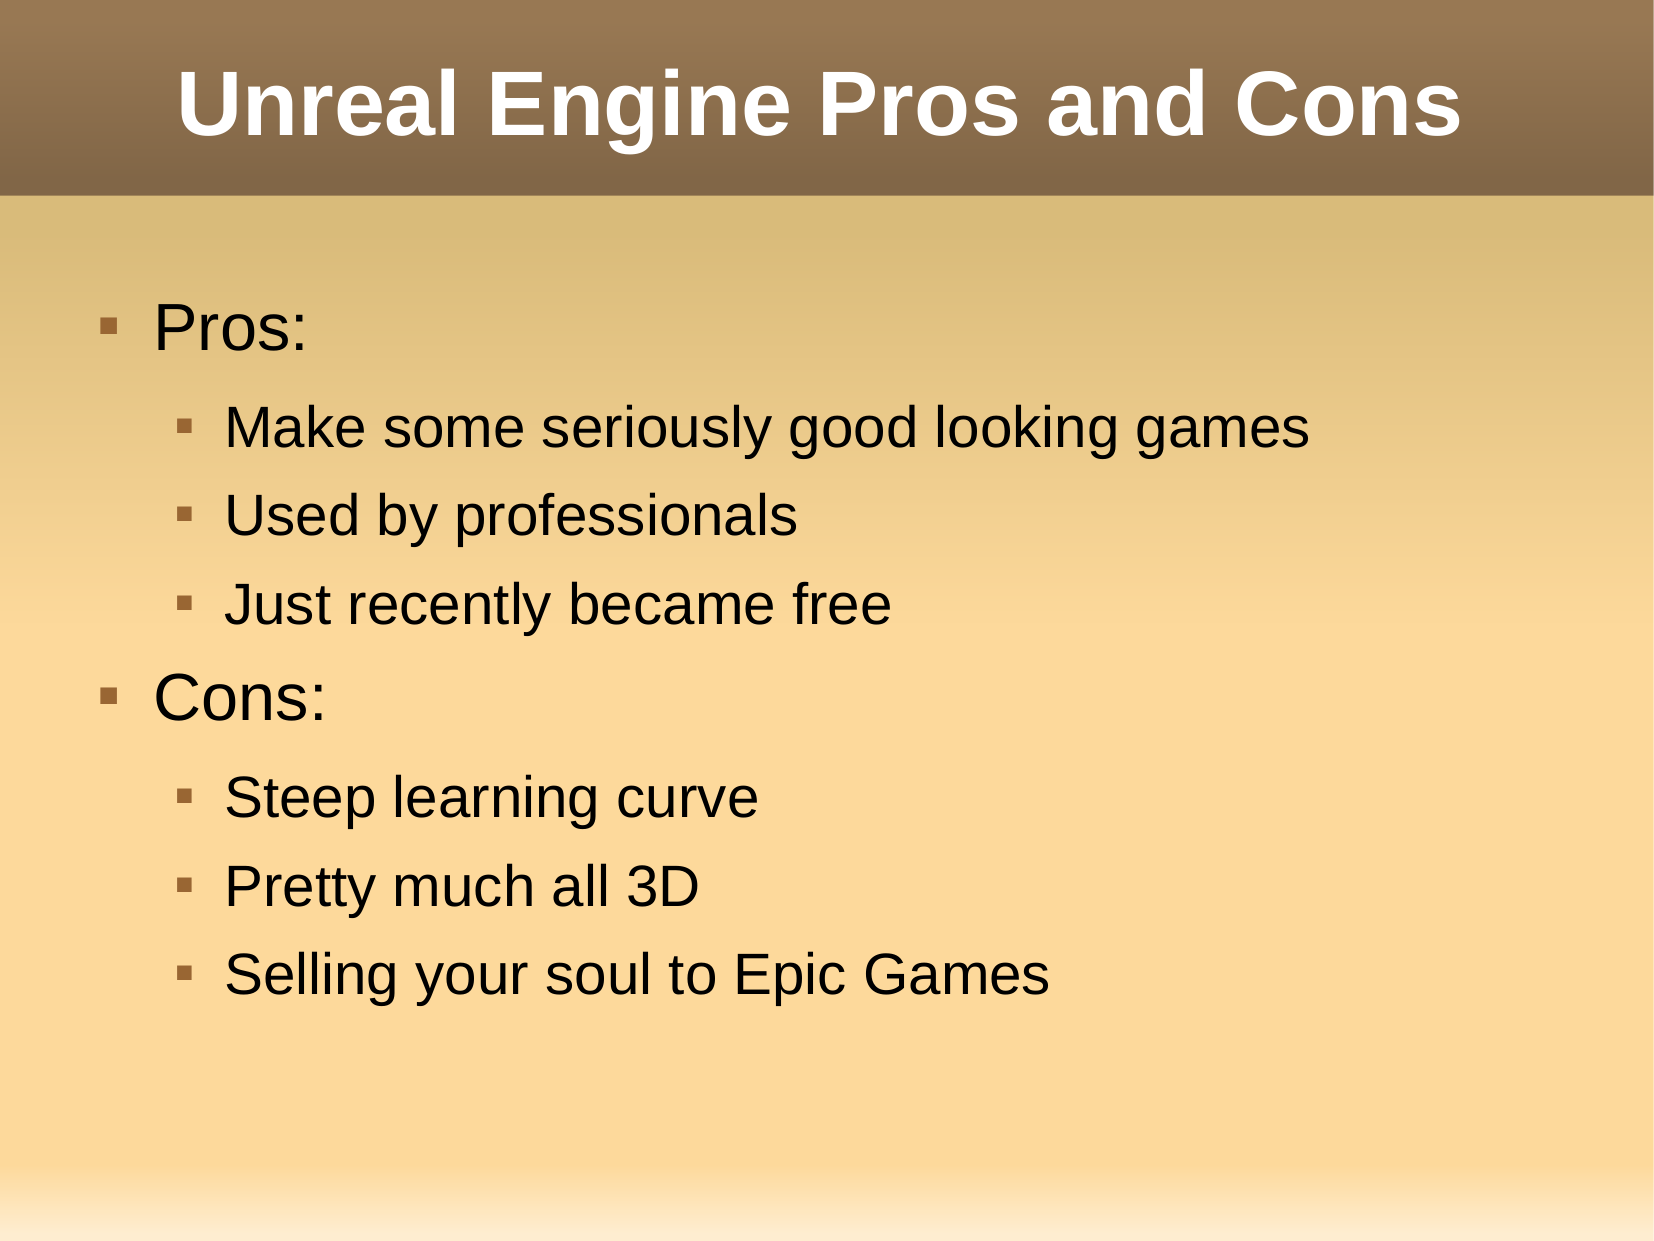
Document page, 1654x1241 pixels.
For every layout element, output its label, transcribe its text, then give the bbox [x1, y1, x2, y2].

list Pros: Make some seriously good looking games Used by professionals Just recently became free Cons: Steep learning curve Pretty much all 3D Selling your soul to Epic Games [82, 290, 1571, 1109]
title Unreal Engine Pros and Cons [76, 0, 1565, 208]
picture [0, 0, 1654, 1241]
